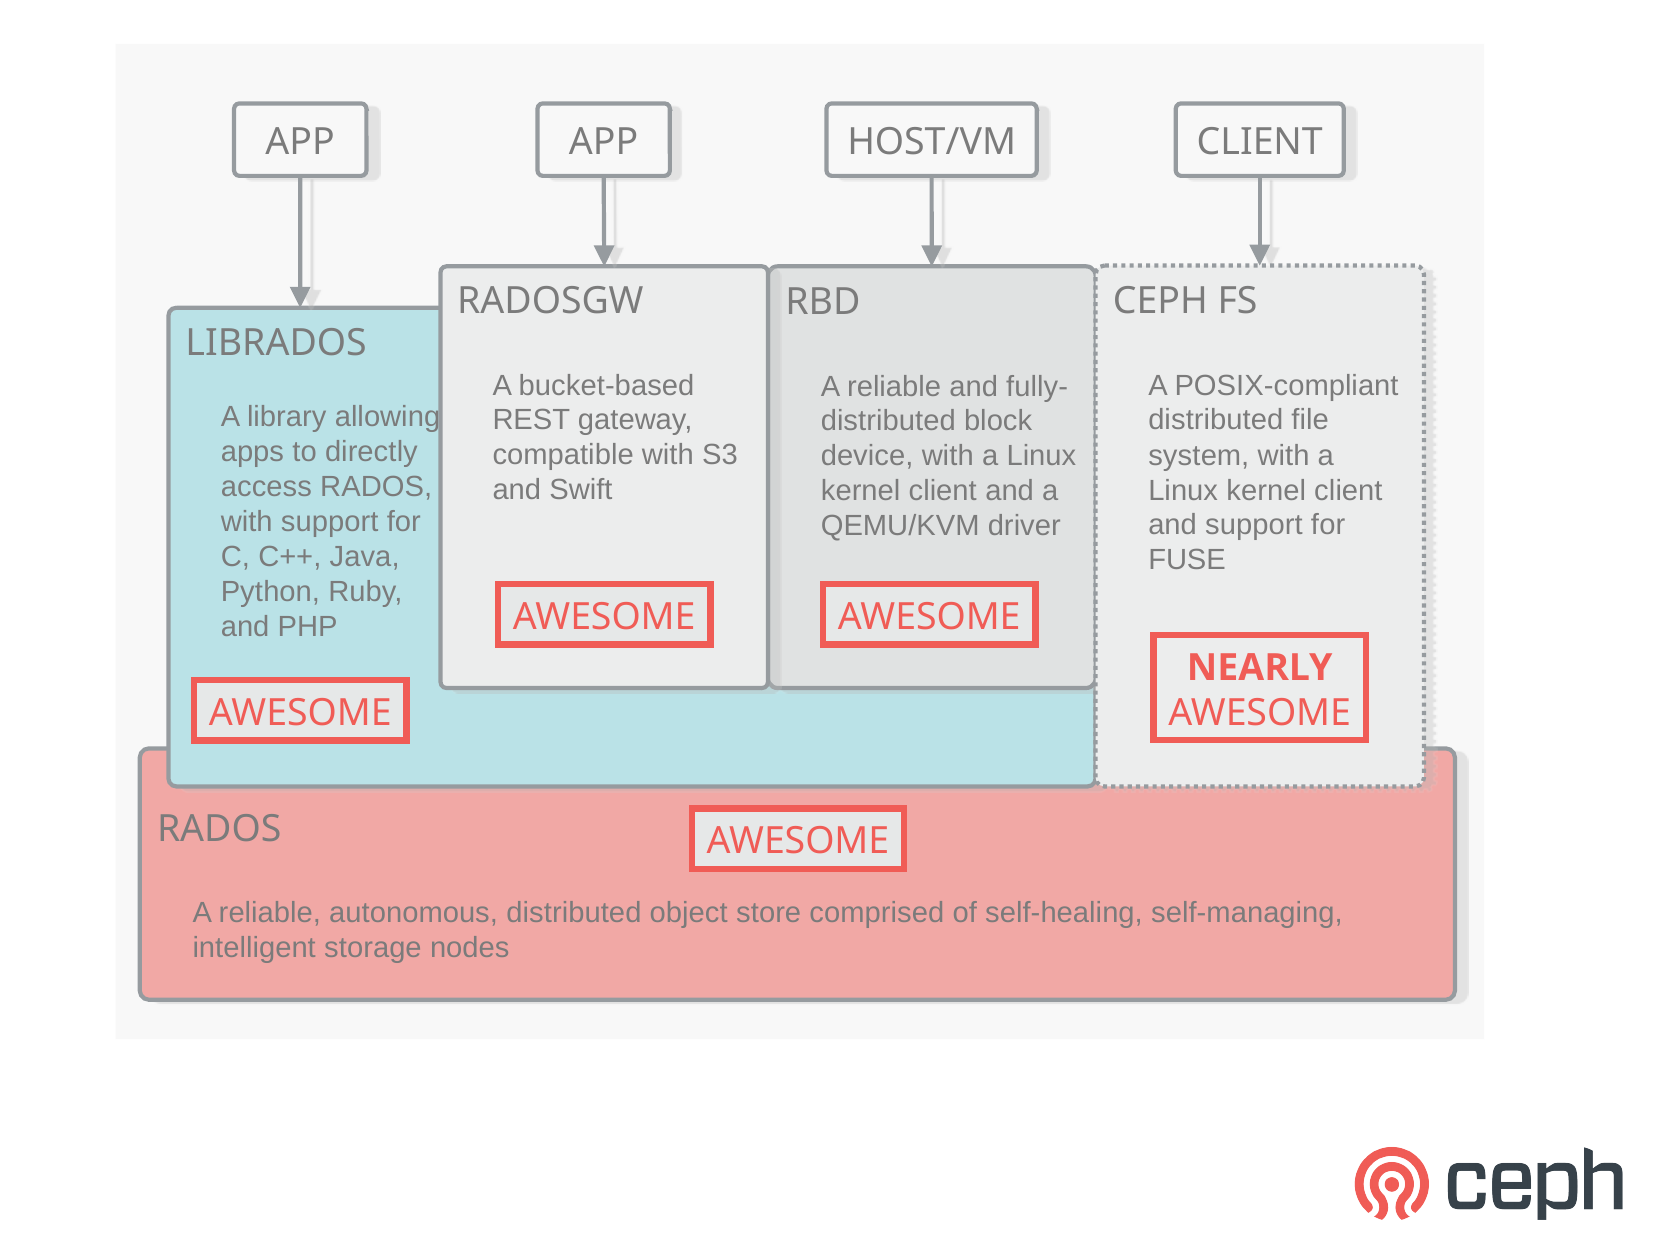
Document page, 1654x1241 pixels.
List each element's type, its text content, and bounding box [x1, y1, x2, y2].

text_box NEARLY AWESOME [1153, 634, 1366, 741]
text_box AWESOME [823, 584, 1036, 645]
text_box AWESOME [691, 808, 905, 869]
text_box AWESOME [498, 584, 711, 645]
text_box [115, 43, 1485, 1040]
picture [1308, 1100, 1654, 1241]
text_box AWESOME [194, 680, 407, 741]
